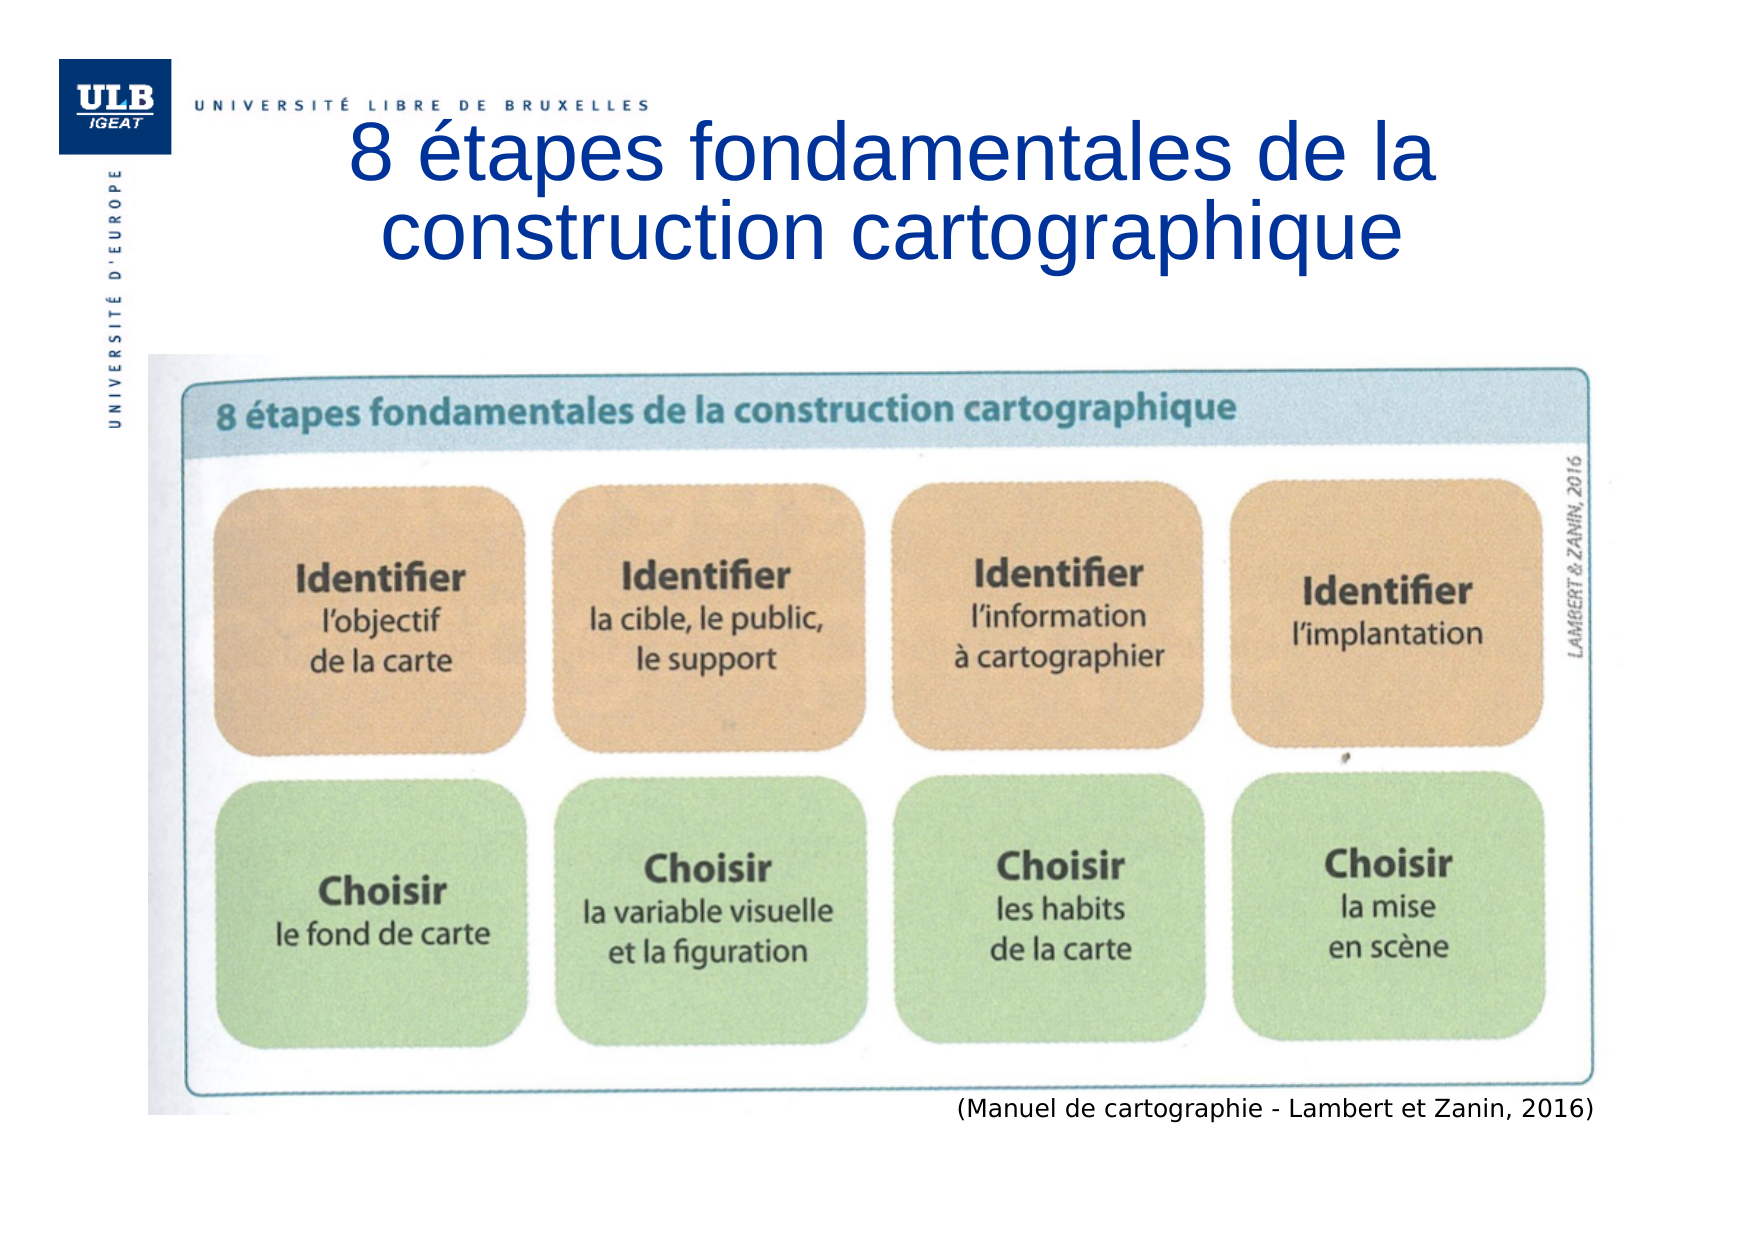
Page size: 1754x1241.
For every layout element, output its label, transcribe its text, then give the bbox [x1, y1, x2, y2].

text_box (Manuel de cartographie - Lambert et Zanin, 2016) [933, 1086, 1611, 1131]
picture [59, 59, 1695, 1182]
title 8 étapes fondamentales de la construction cartographique [132, 110, 1654, 283]
